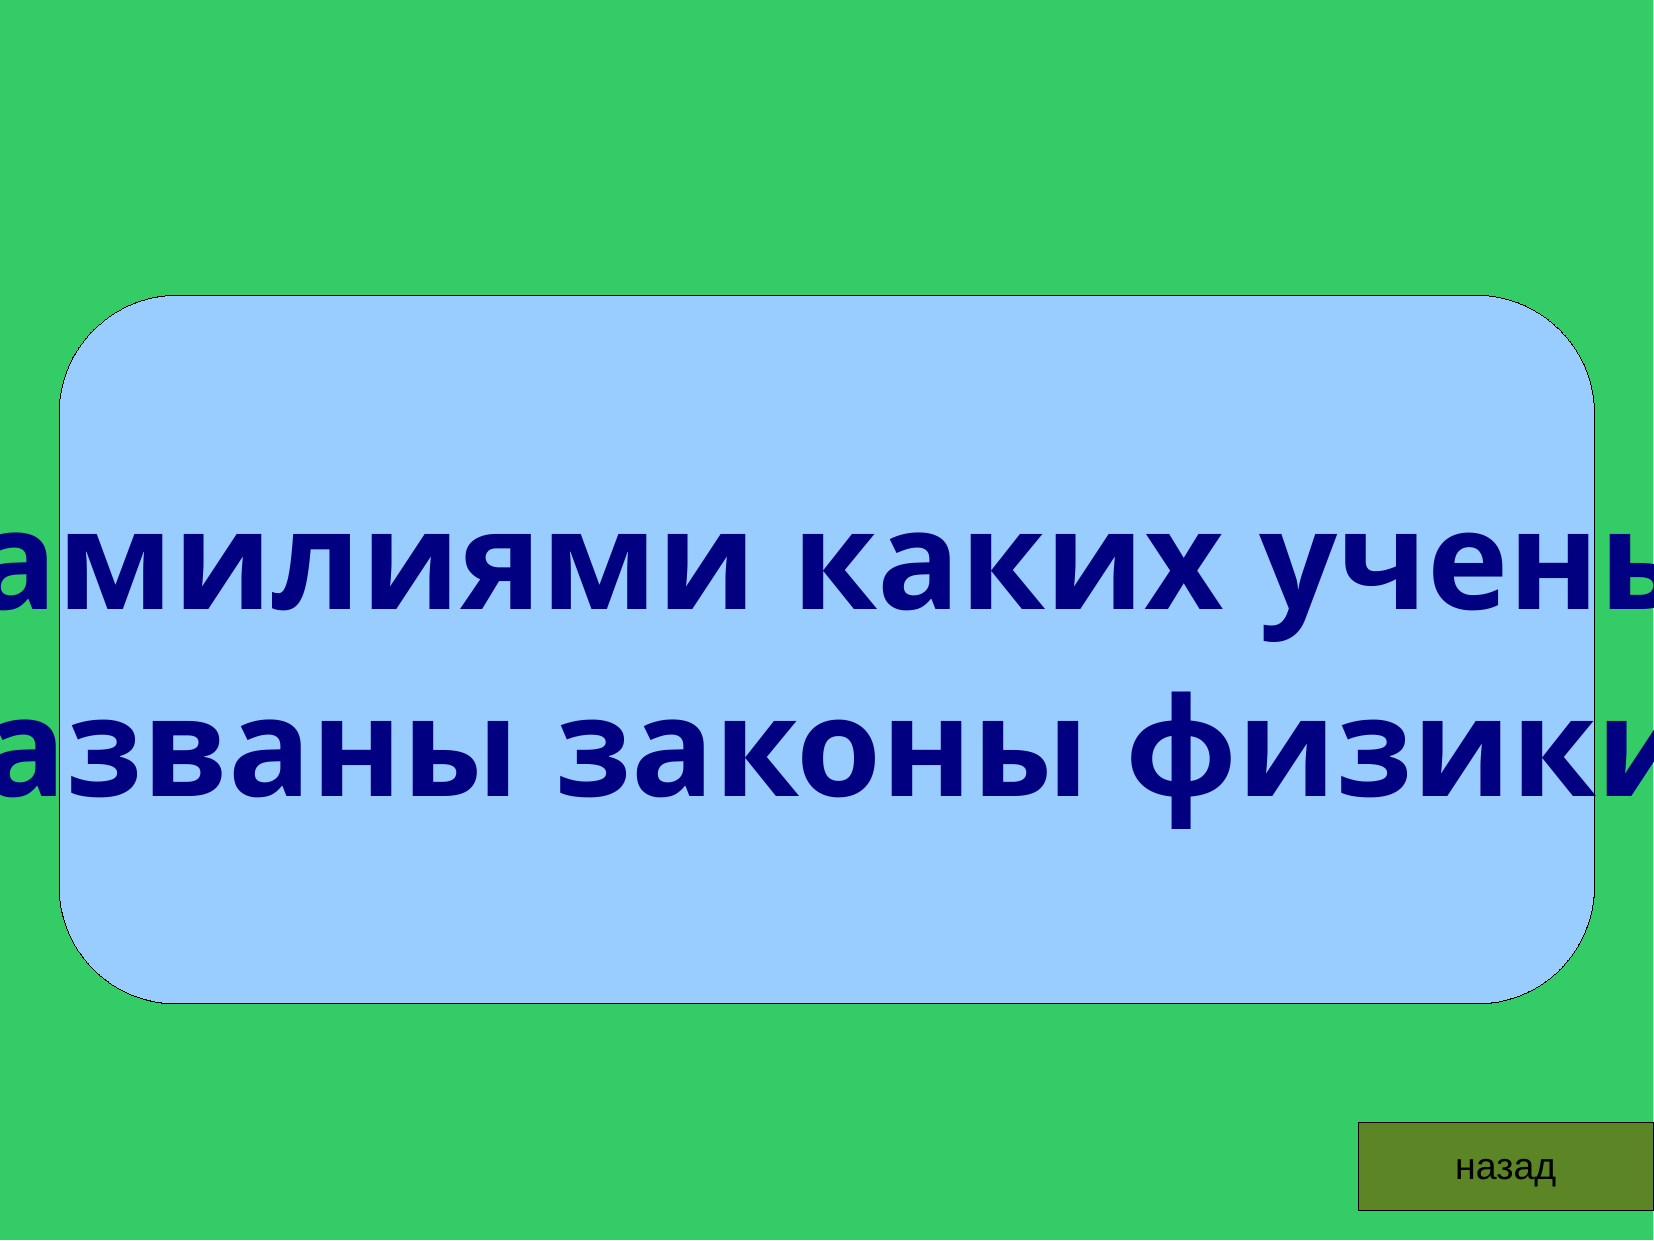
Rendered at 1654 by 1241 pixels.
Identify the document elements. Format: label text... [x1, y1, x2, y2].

text_box назад [1358, 1122, 1654, 1211]
text_box Фамилиями каких ученых названы законы физики? [59, 295, 1595, 1004]
